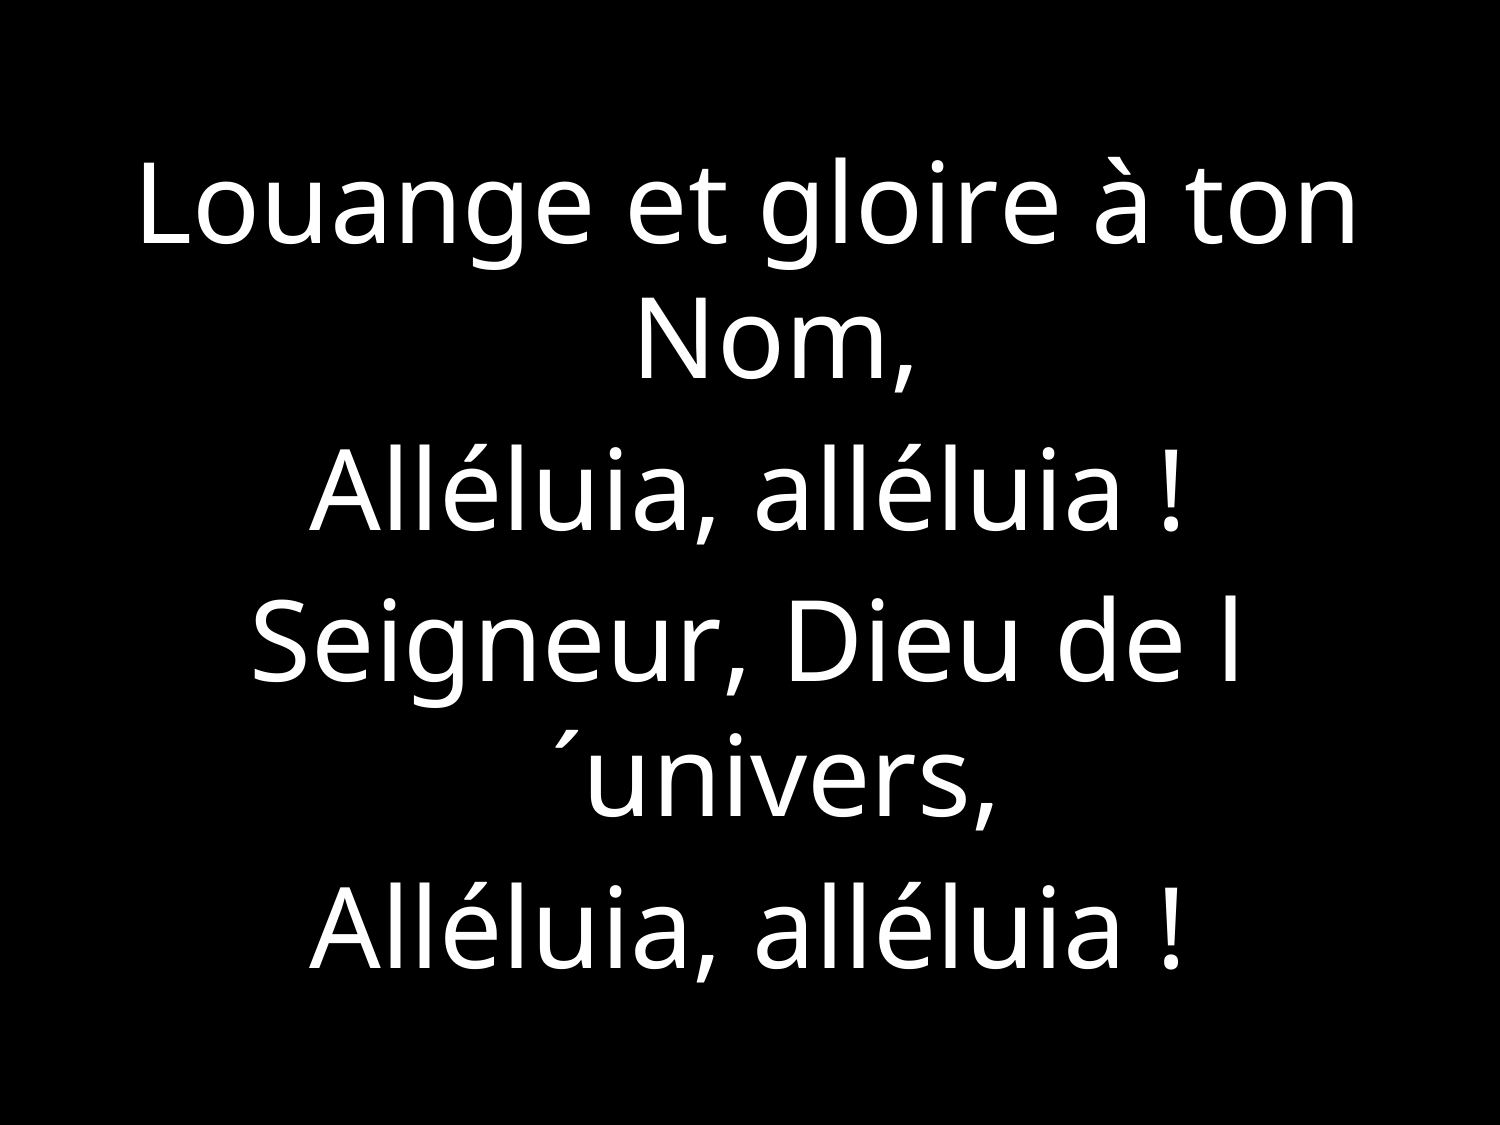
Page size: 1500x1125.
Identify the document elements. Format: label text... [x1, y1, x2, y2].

subtitle Louange et gloire à ton Nom, Alléluia, alléluia ! Seigneur, Dieu de l´univers, Alléluia, alléluia ! [43, 35, 1453, 1087]
